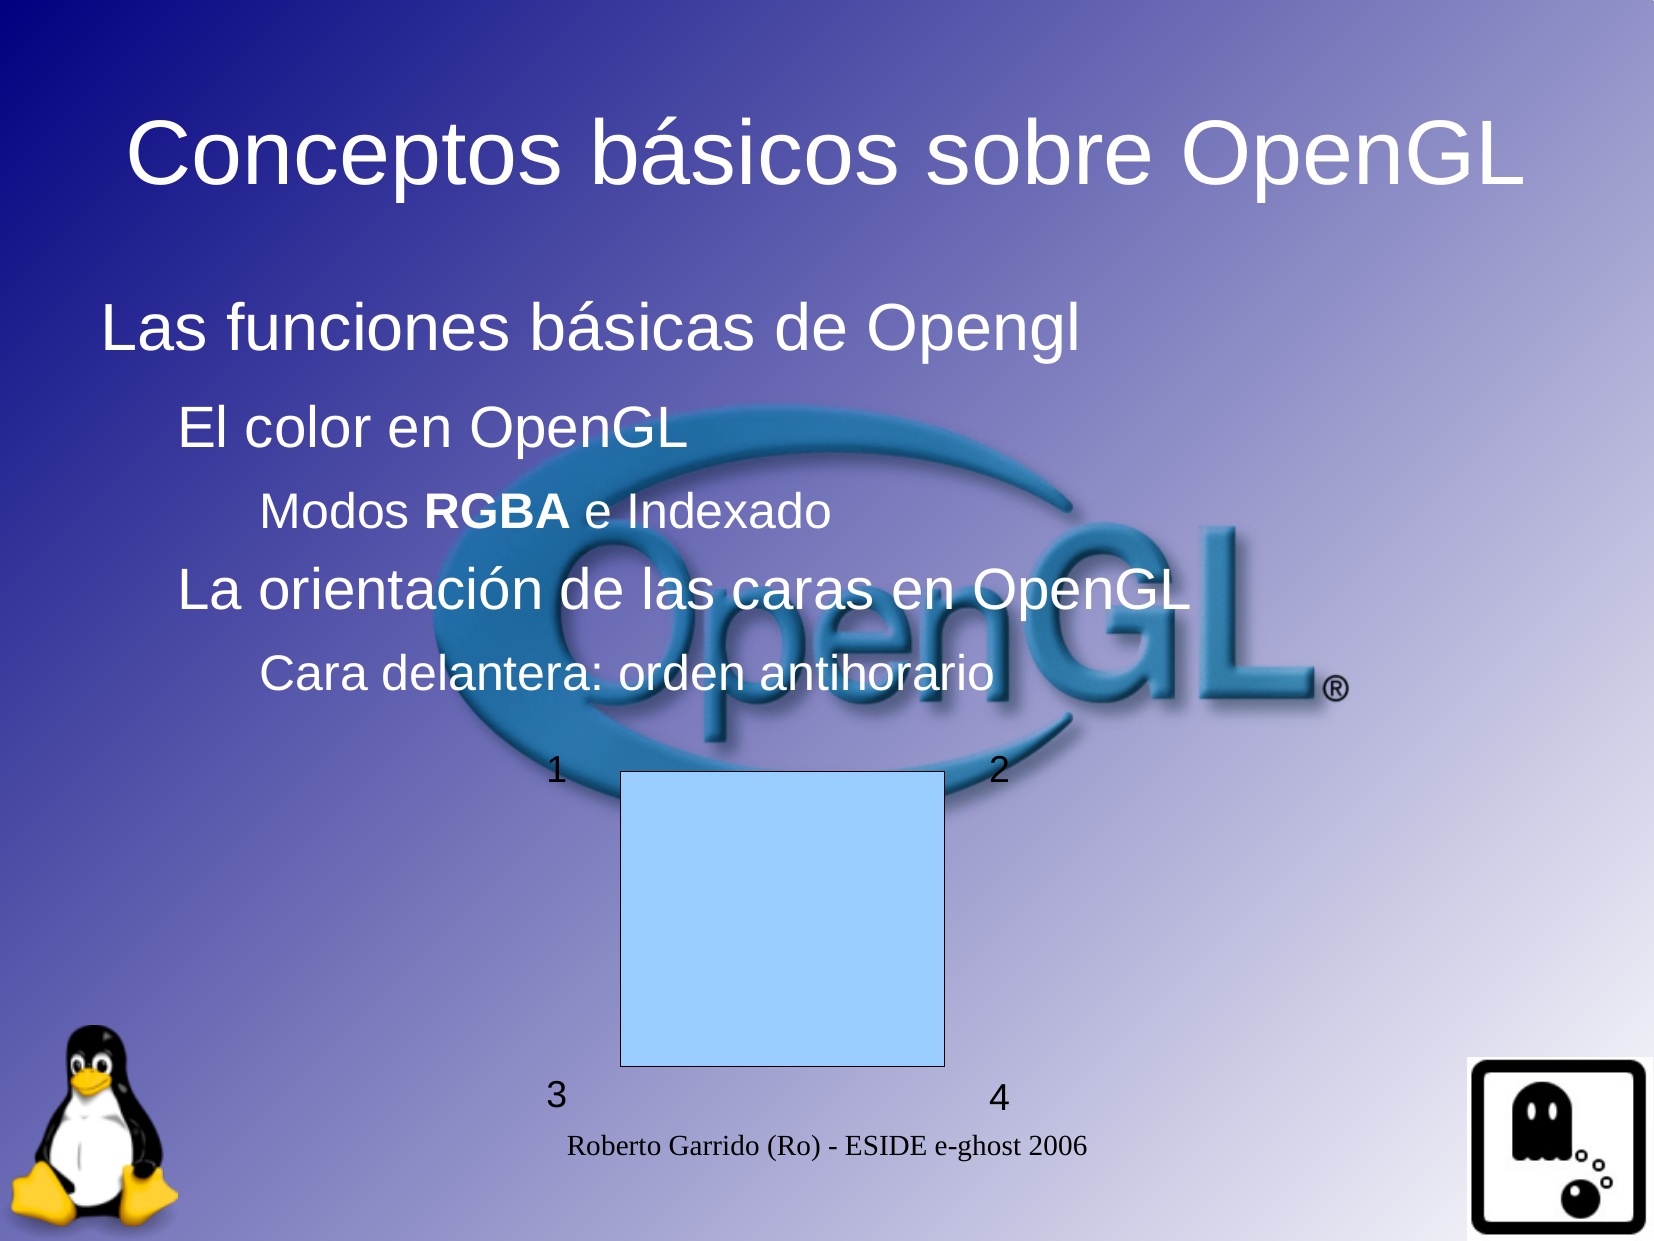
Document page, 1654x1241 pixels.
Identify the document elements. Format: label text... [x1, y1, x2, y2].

picture [1467, 1057, 1654, 1241]
list Las funciones básicas de Opengl El color en OpenGL Modos RGBA e Indexado La orientación de las caras en OpenGL Cara delantera: orden antihorario [82, 290, 1571, 1109]
text_box [620, 771, 945, 1067]
text_box 1 [531, 741, 591, 799]
text_box 2 [974, 741, 1034, 799]
picture [0, 1025, 178, 1241]
text_box 4 [974, 1068, 1034, 1126]
title Conceptos básicos sobre OpenGL [82, 49, 1571, 257]
text_box 3 [531, 1066, 591, 1124]
